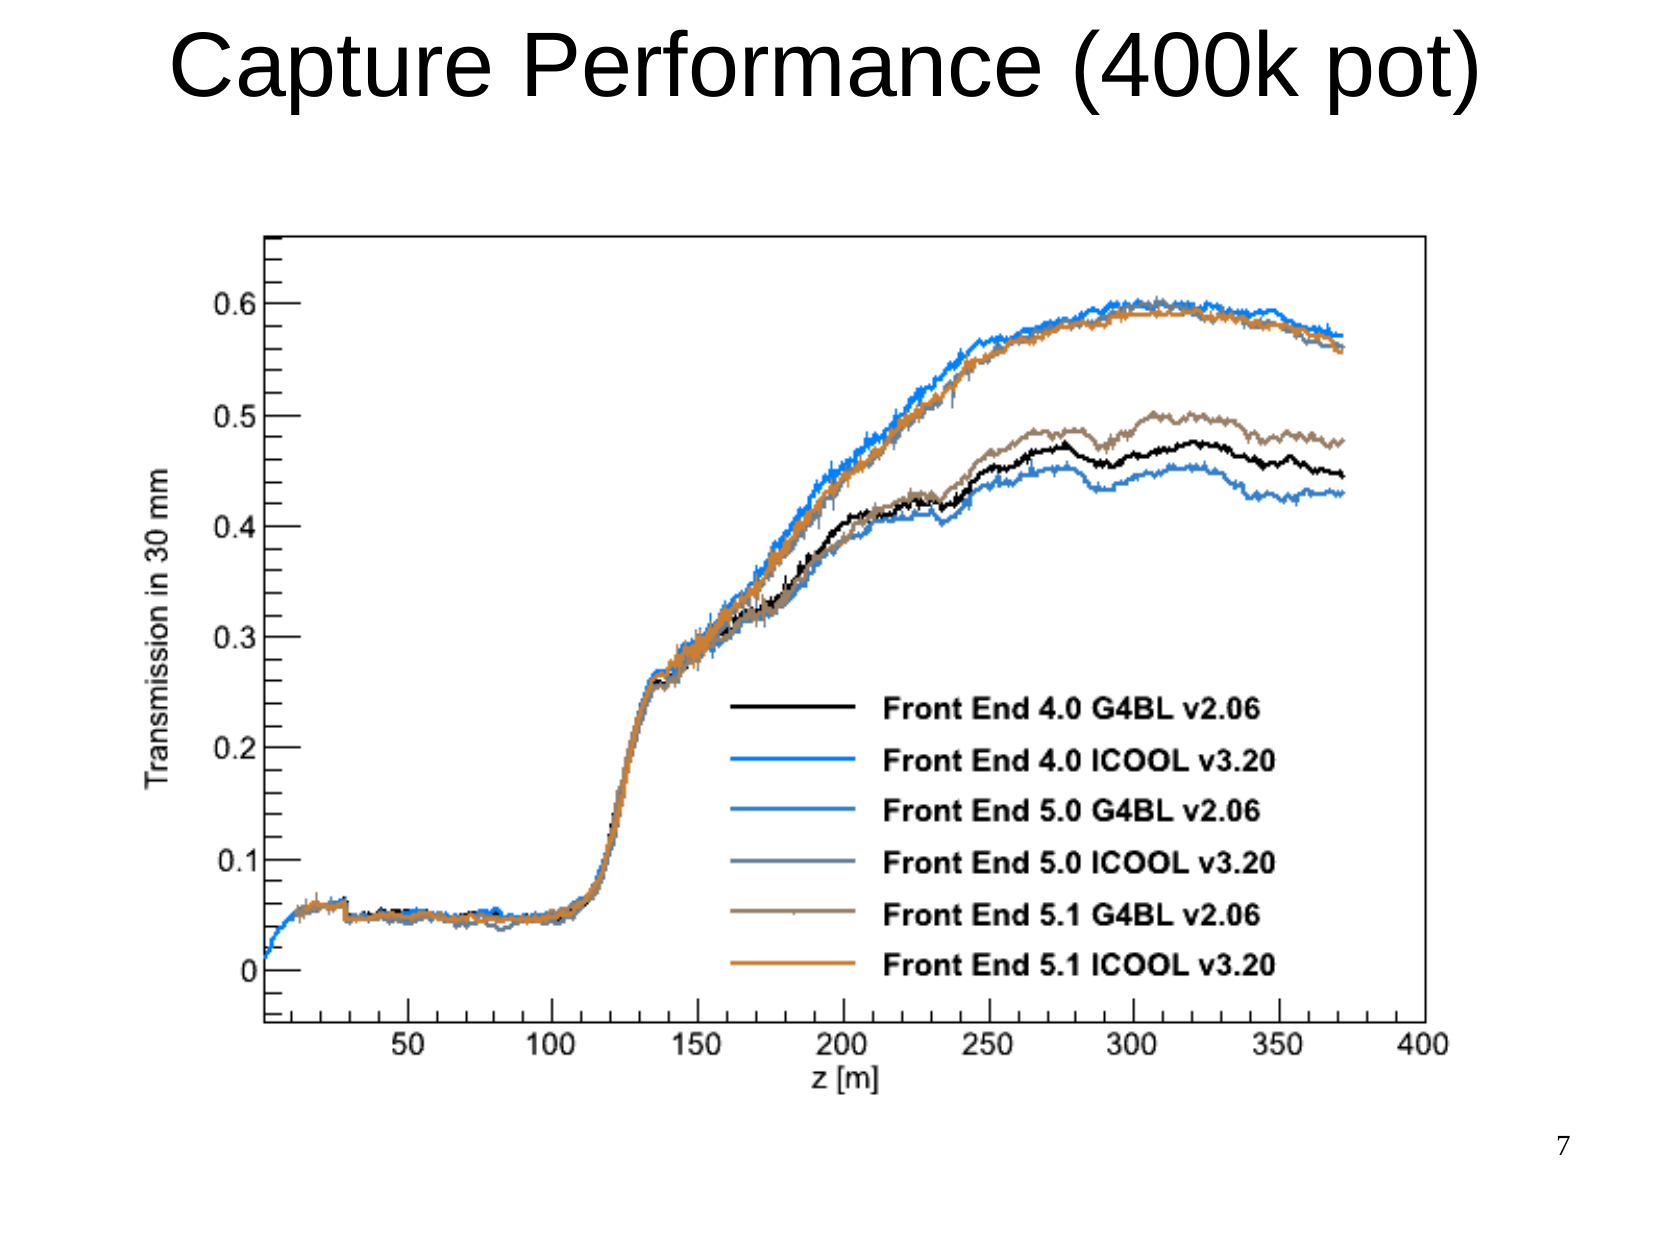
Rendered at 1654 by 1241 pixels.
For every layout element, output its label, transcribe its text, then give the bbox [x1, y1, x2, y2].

picture [120, 138, 1571, 1123]
title Capture Performance (400k pot) [82, 0, 1571, 168]
